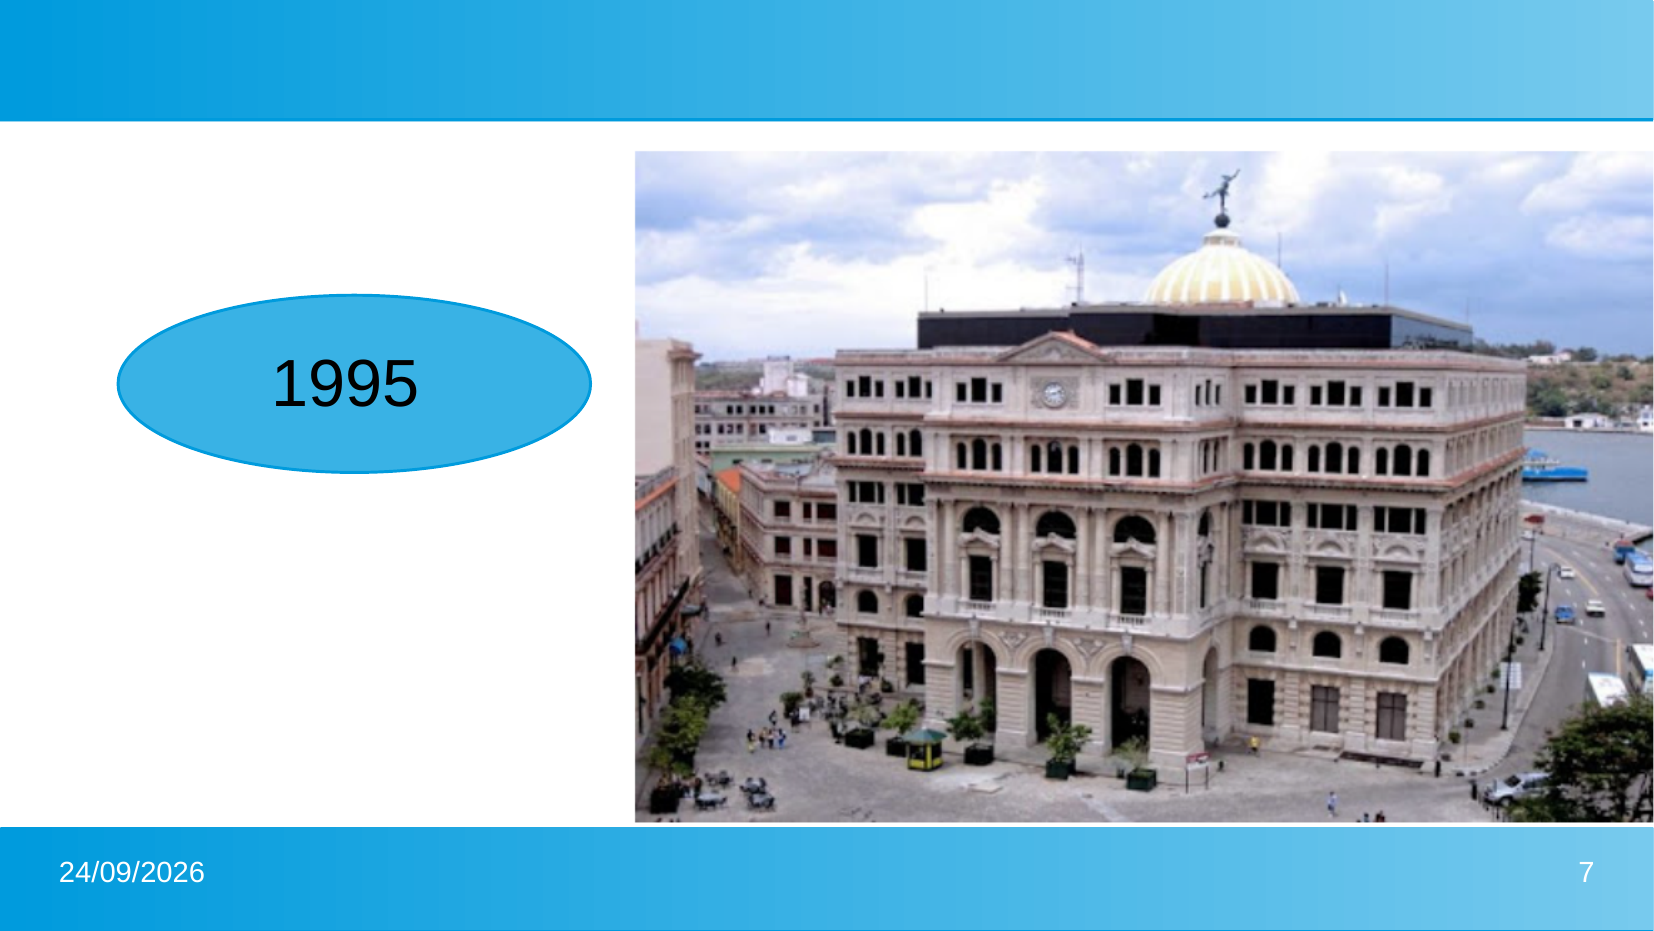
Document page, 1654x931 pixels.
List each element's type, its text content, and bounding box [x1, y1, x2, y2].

picture [631, 147, 1654, 827]
text_box 1995 [118, 295, 591, 473]
